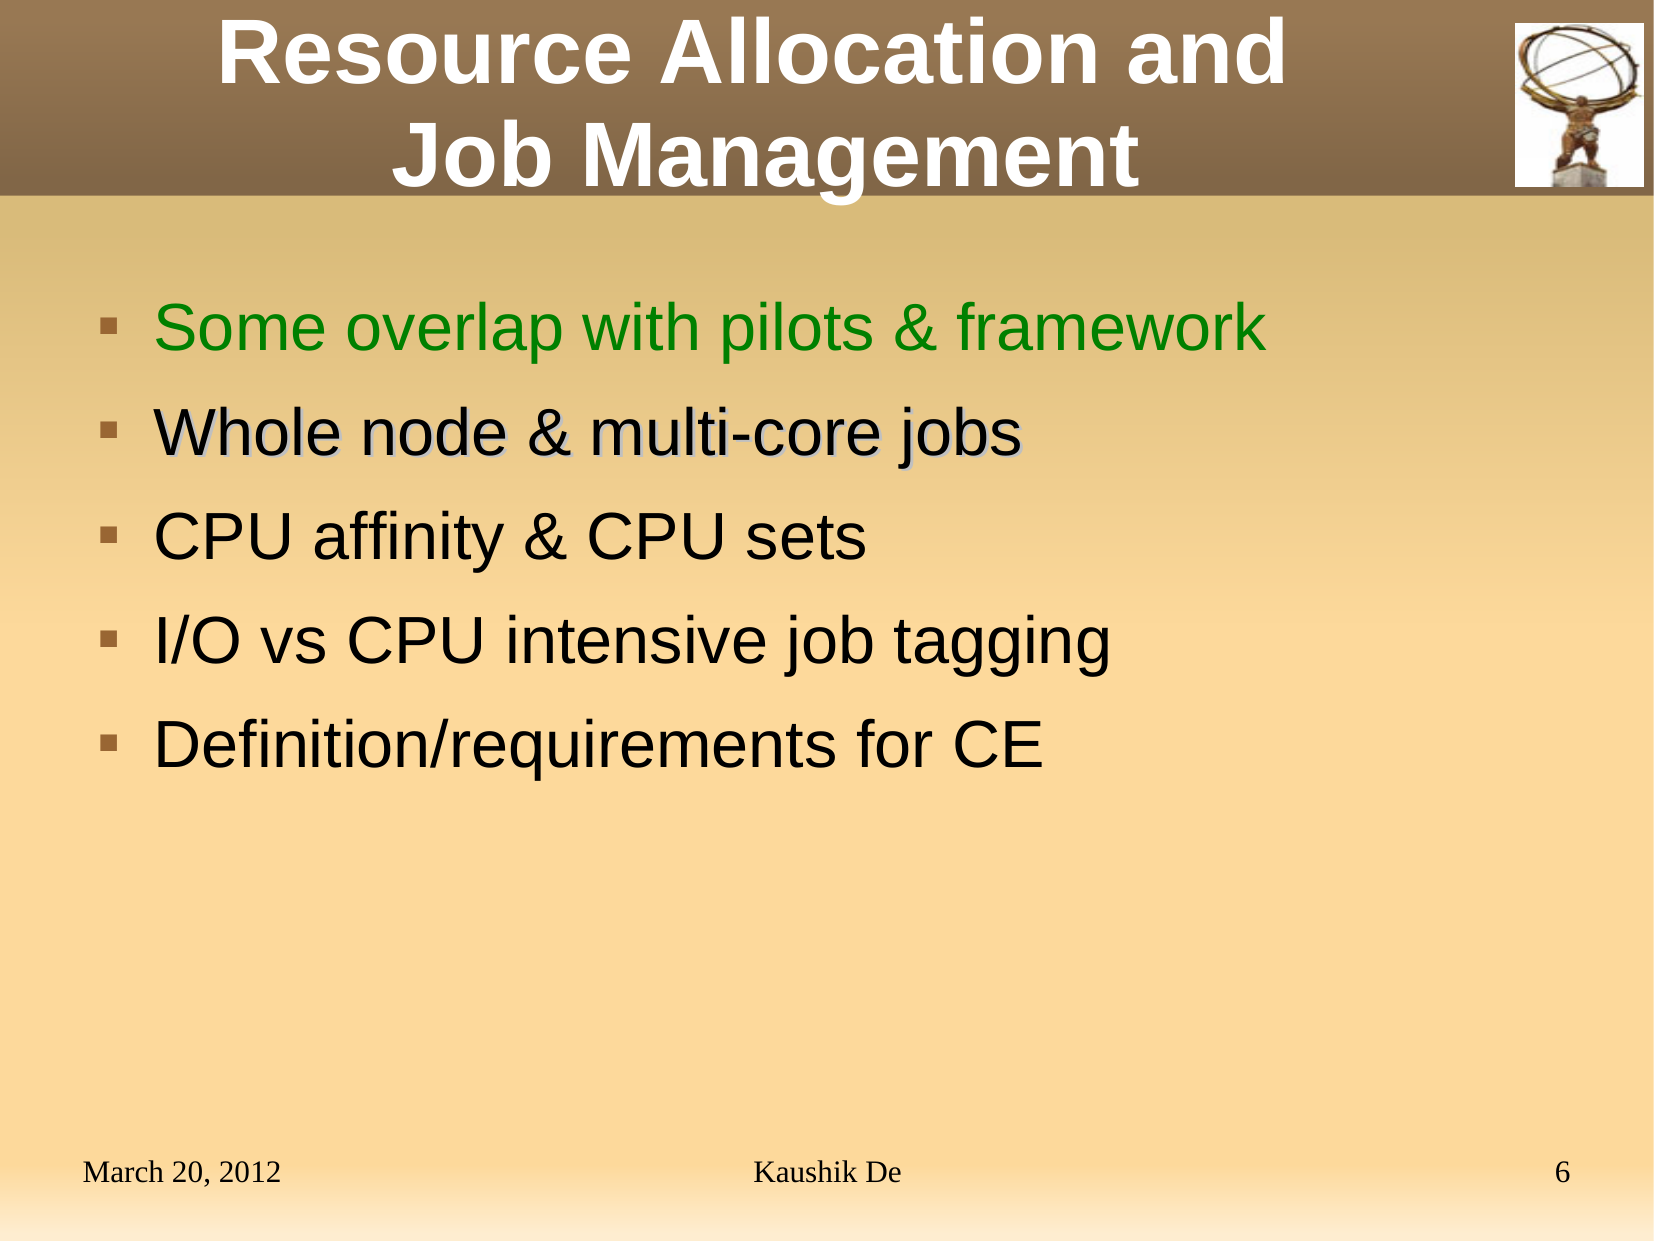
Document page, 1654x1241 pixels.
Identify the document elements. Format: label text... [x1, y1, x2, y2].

picture [0, 0, 1654, 1241]
list Some overlap with pilots & framework Whole node & multi-core jobs CPU affinity & CPU sets I/O vs CPU intensive job tagging Definition/requirements for CE [82, 290, 1571, 1066]
title Resource Allocation and Job Management [17, 0, 1516, 208]
